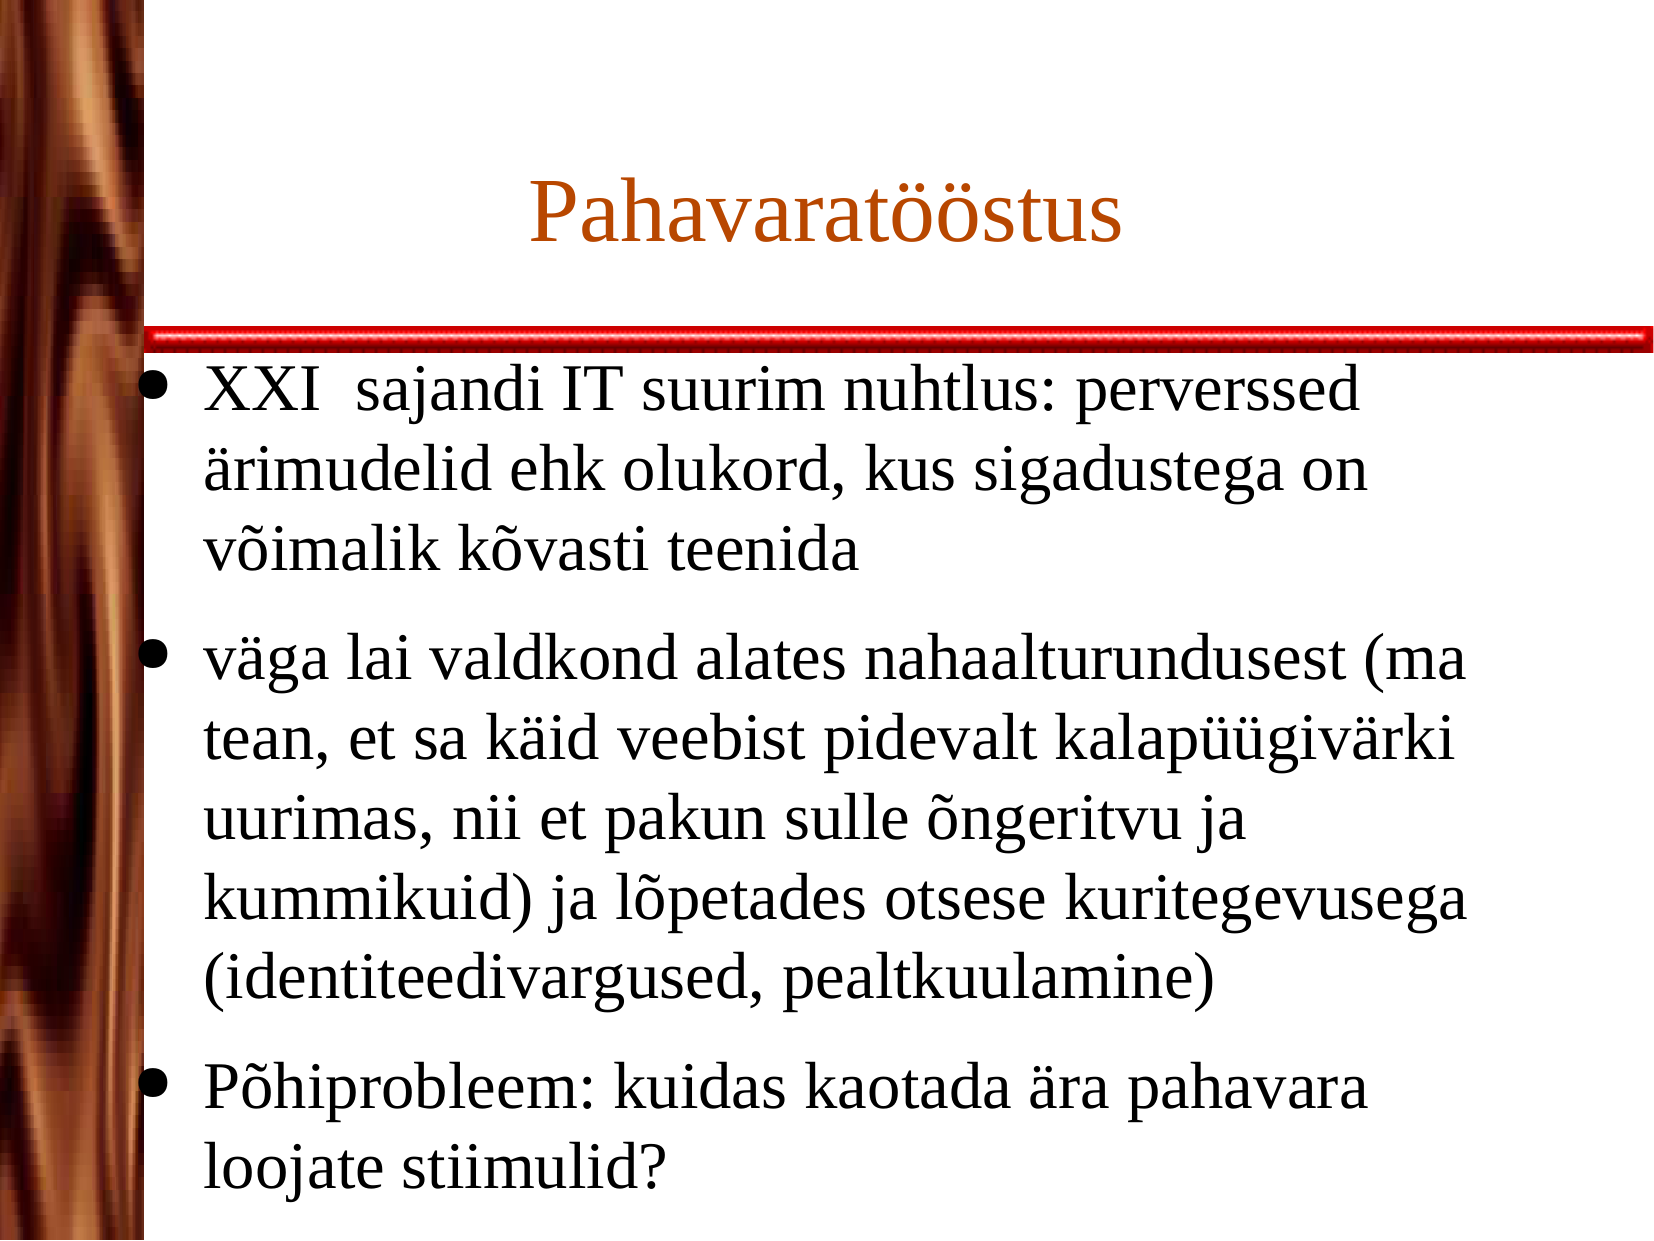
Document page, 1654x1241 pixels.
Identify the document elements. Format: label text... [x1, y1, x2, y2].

title Pahavaratööstus [121, 100, 1533, 312]
list XXI sajandi IT suurim nuhtlus: perverssed ärimudelid ehk olukord, kus sigadustega on võimalik kõvasti teenida väga lai valdkond alates nahaalturundusest (ma tean, et sa käid veebist pidevalt kalapüügivärki uurimas, nii et pakun sulle õngeritvu ja kummikuid) ja lõpetades otsese kuritegevusega (identiteedivargused, pealtkuulamine) Põhiprobleem: kuidas kaotada ära pahavara loojate stiimulid? [121, 344, 1533, 1197]
picture [0, 0, 1654, 1240]
